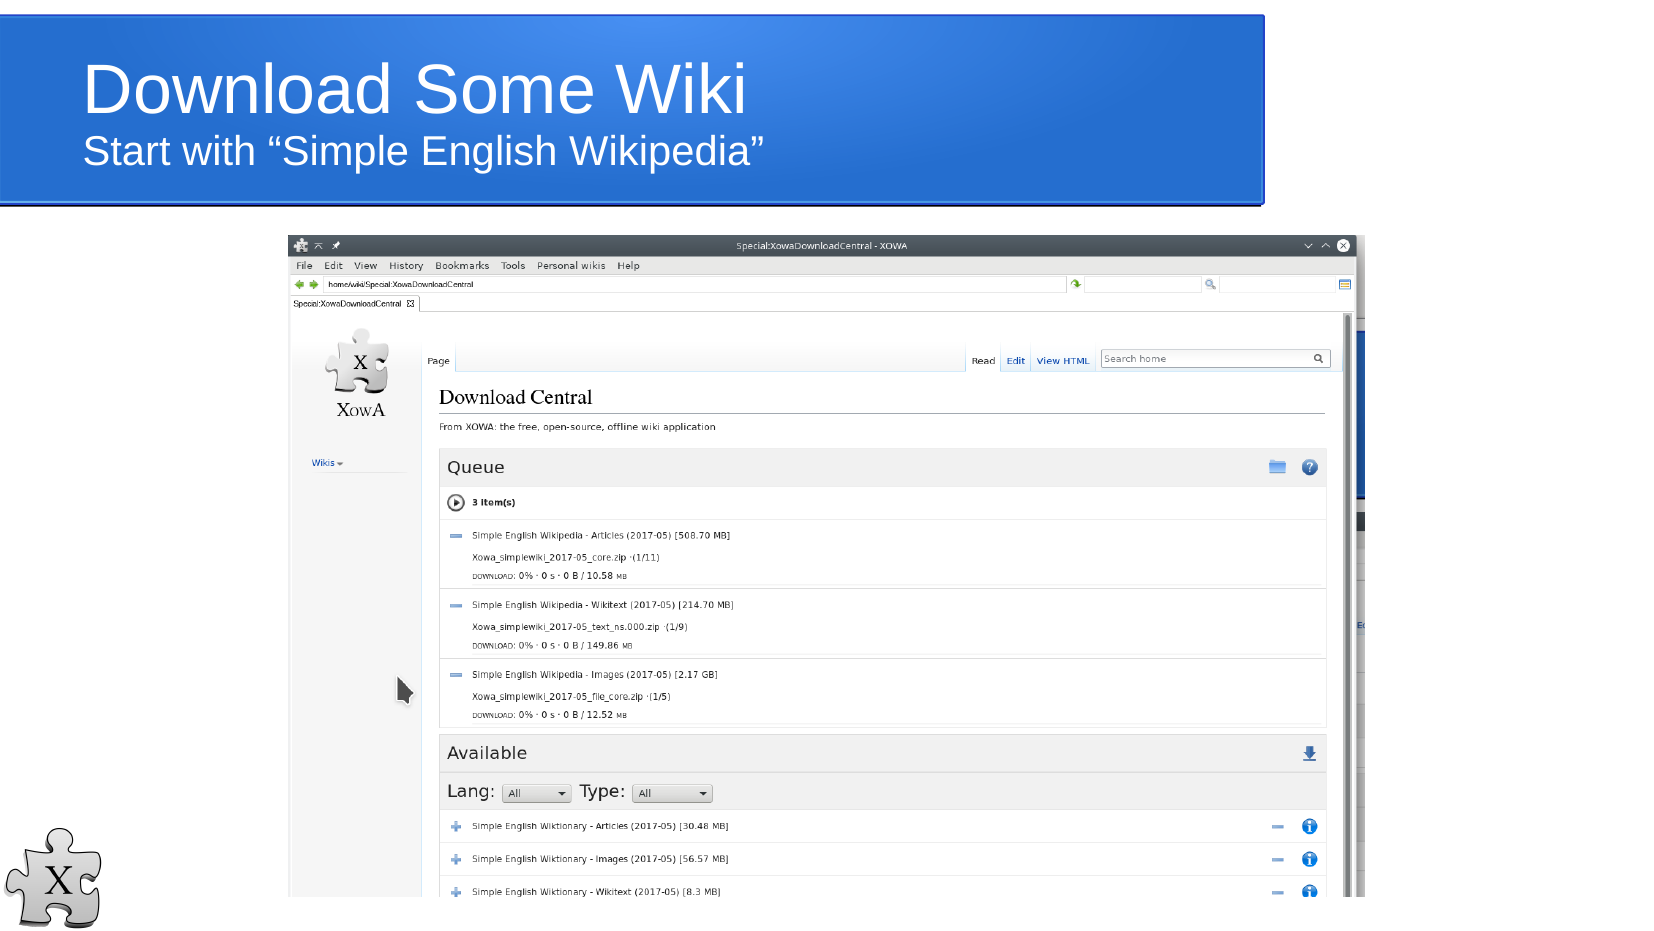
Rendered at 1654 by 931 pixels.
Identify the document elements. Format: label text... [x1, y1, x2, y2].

title Download Some Wiki Start with “Simple English Wikipedia” [82, 35, 1235, 189]
picture [0, 825, 106, 931]
picture [288, 235, 1365, 897]
